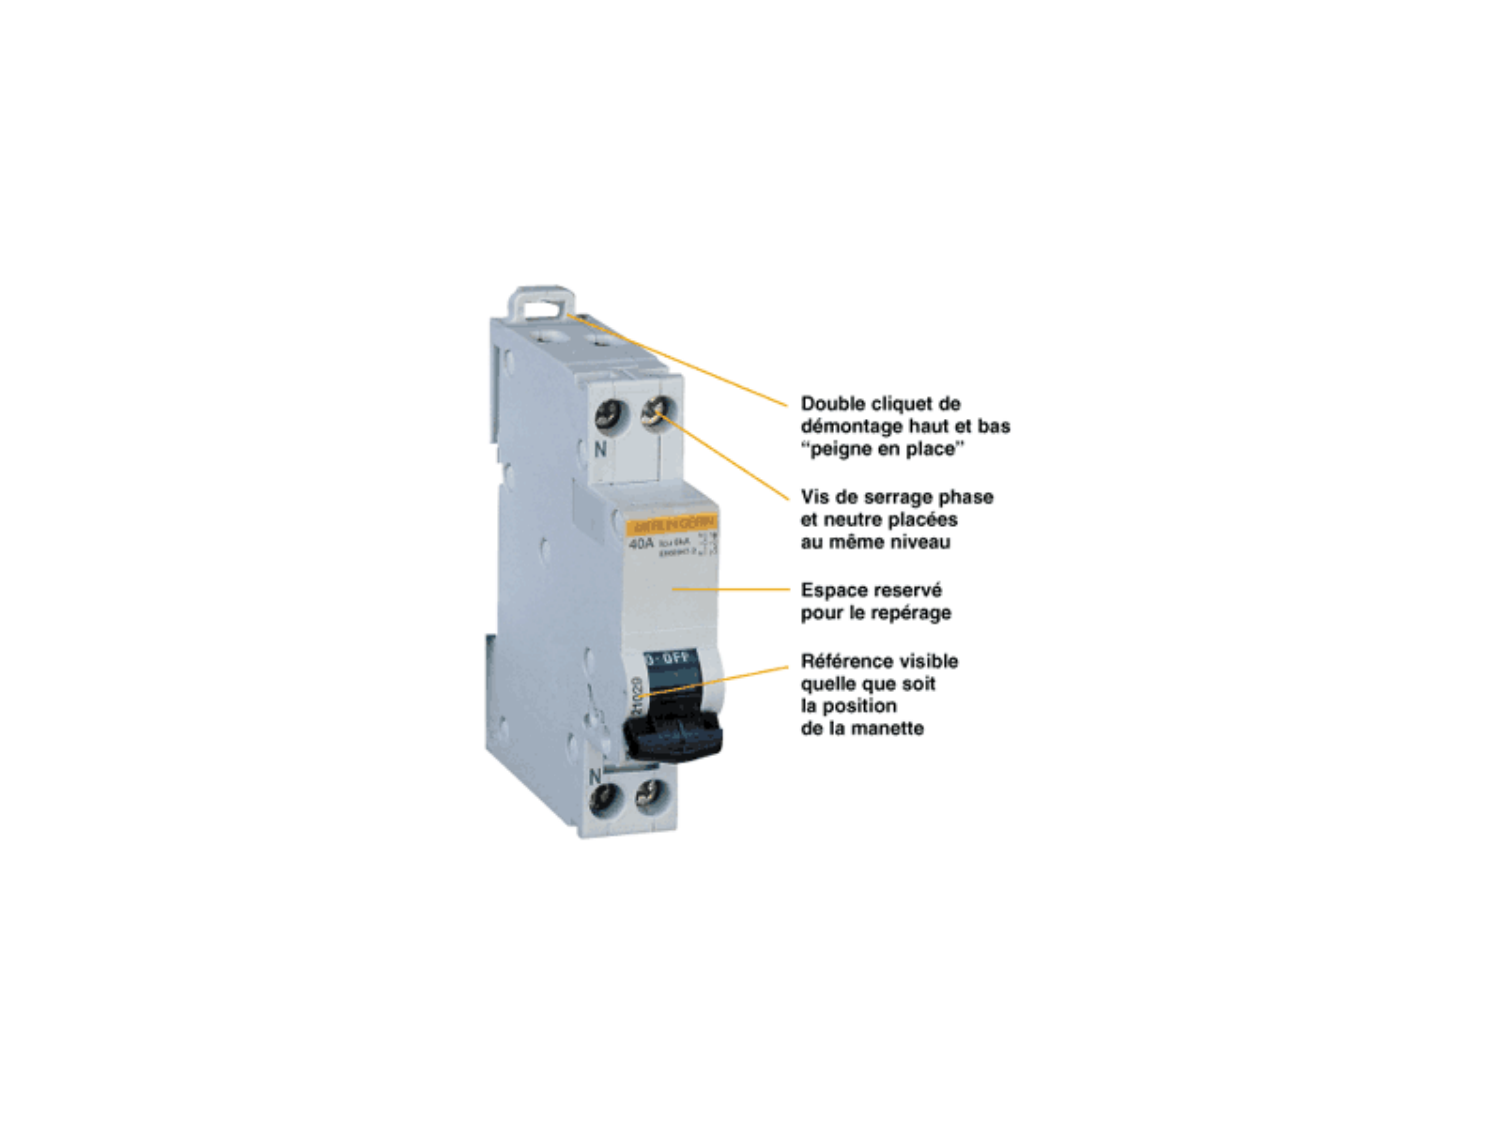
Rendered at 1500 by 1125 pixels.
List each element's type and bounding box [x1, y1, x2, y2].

picture [481, 281, 1018, 844]
